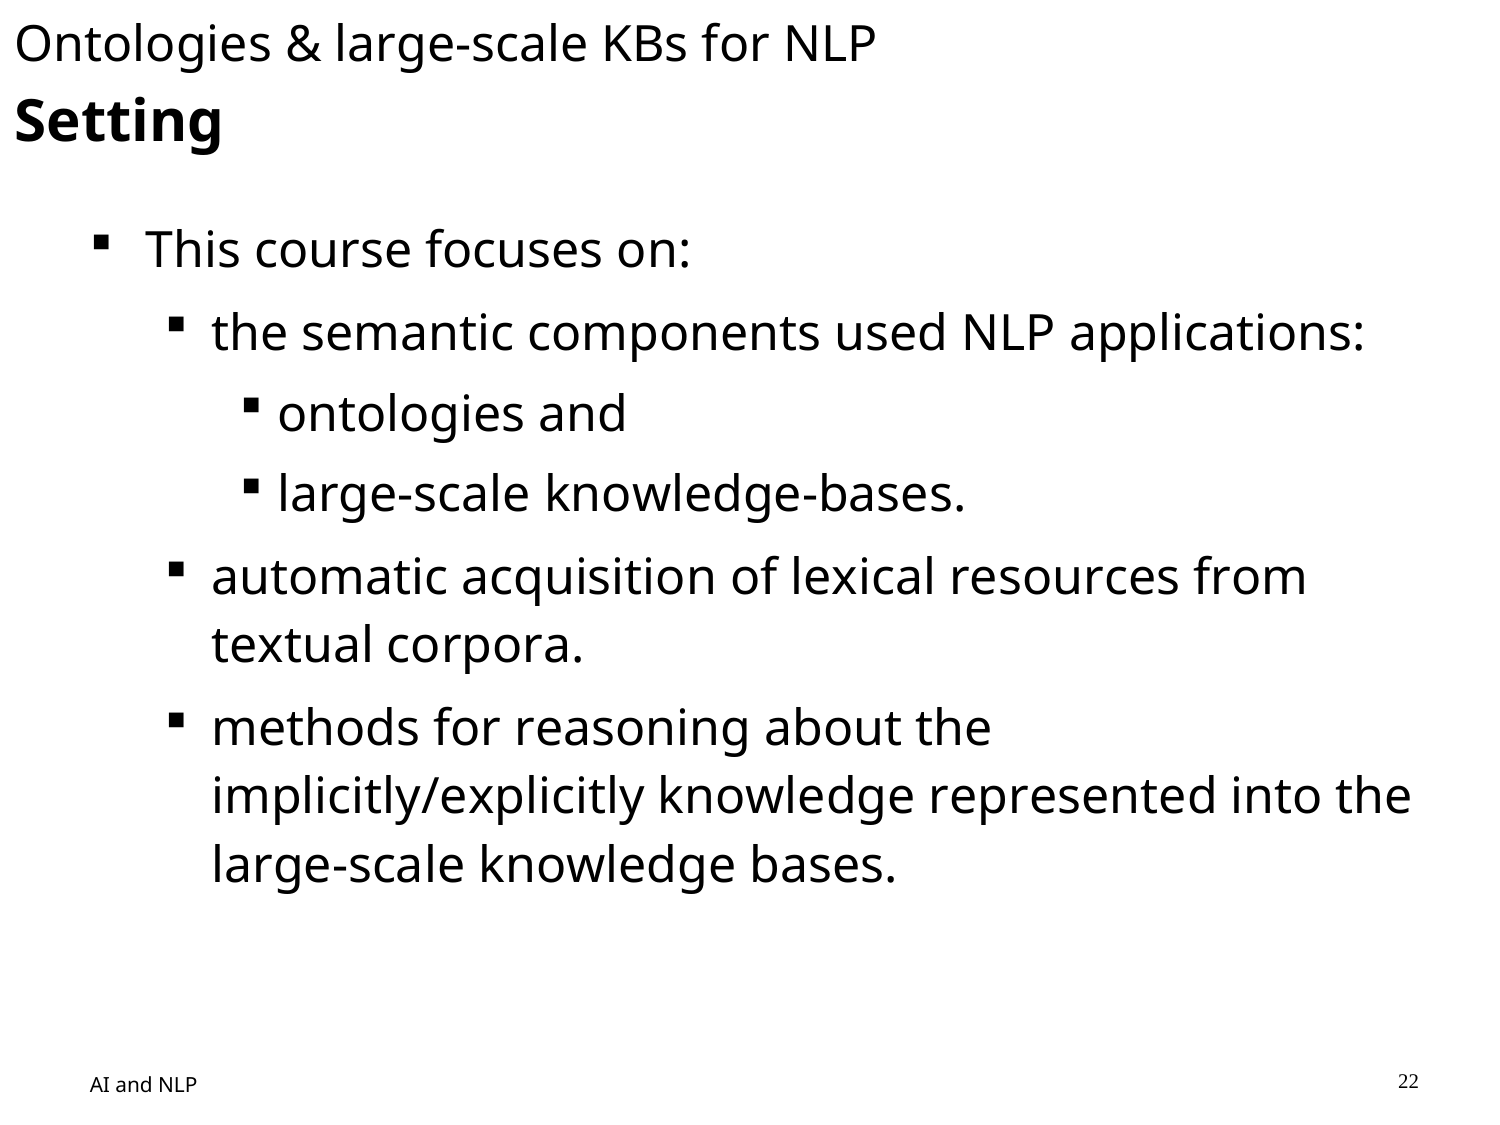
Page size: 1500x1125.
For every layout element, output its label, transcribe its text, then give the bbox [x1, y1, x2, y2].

title Ontologies & large-scale KBs for NLP Setting [0, 0, 1500, 157]
list This course focuses on: the semantic components used NLP applications: ontologies and large-scale knowledge-bases. automatic acquisition of lexical resources from textual corpora. methods for reasoning about the implicitly/explicitly knowledge represented into the large-scale knowledge bases. [75, 157, 1438, 1001]
